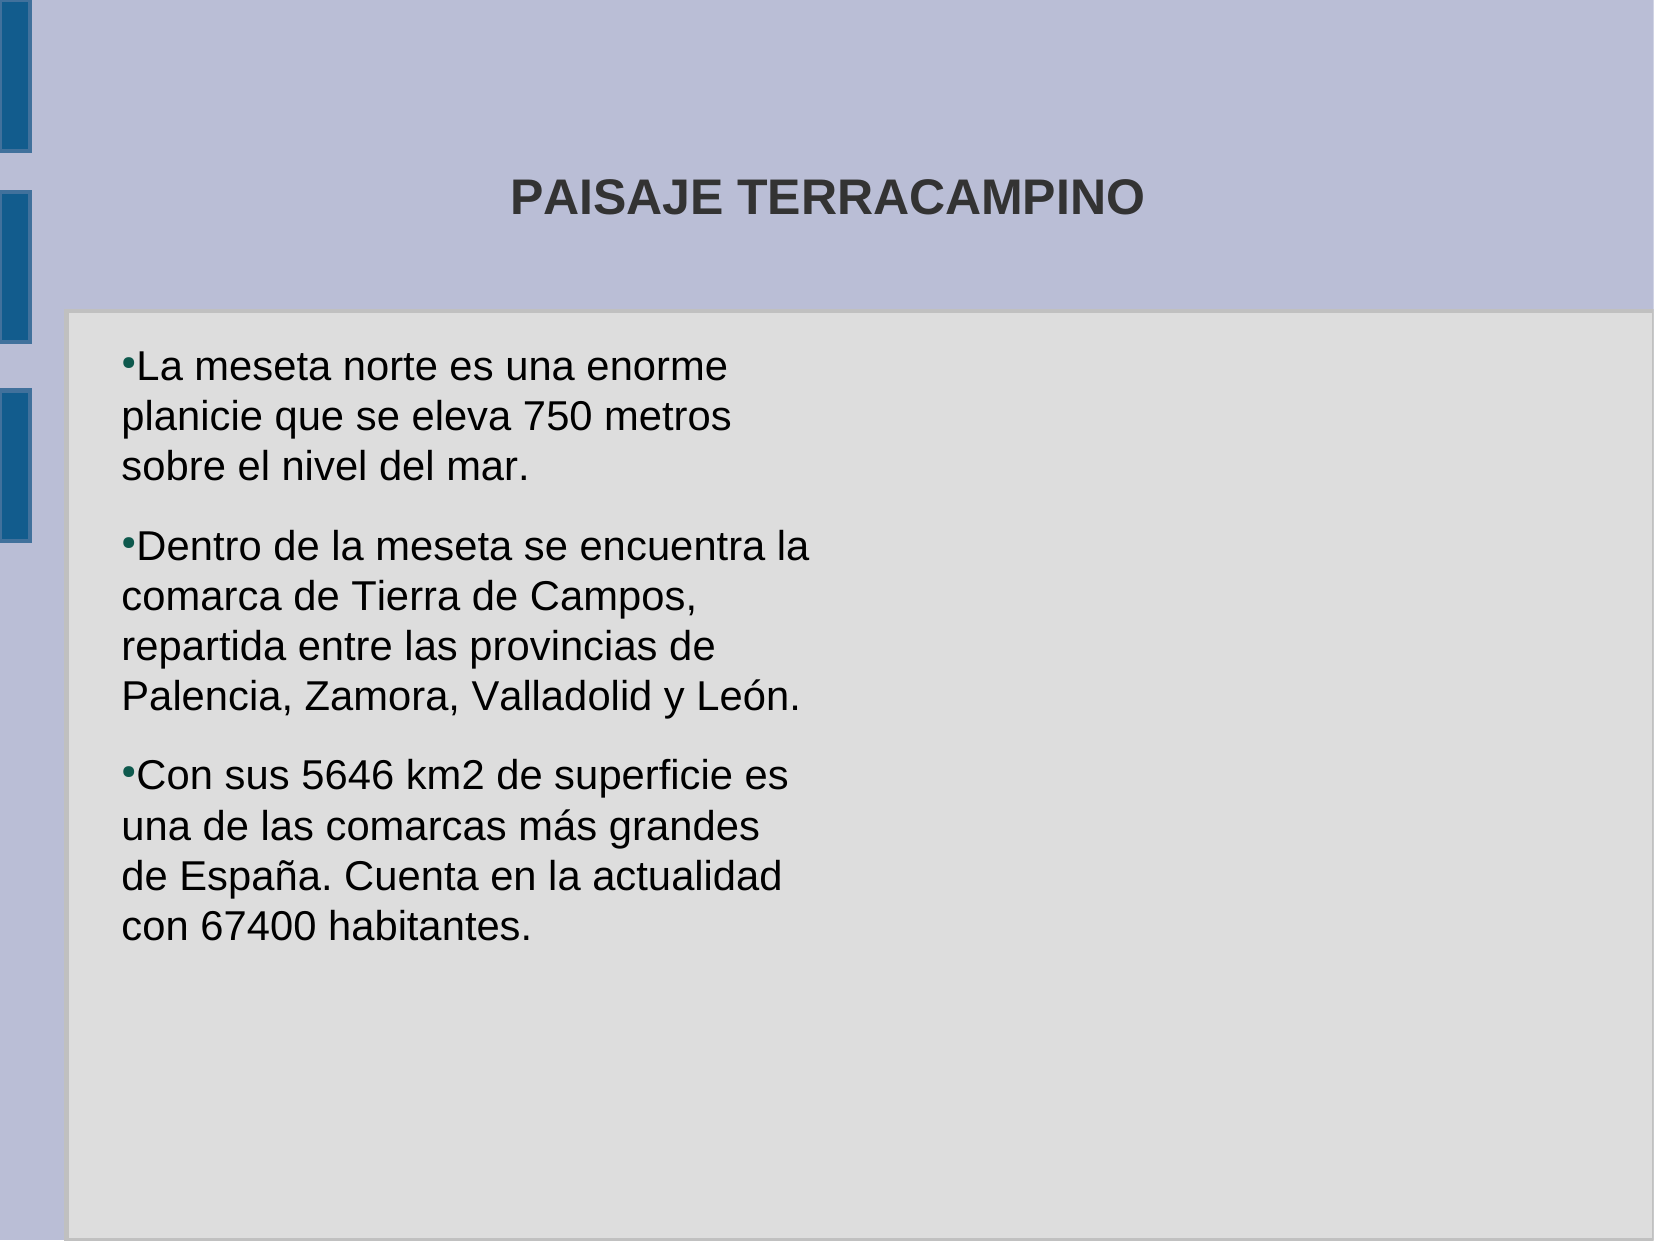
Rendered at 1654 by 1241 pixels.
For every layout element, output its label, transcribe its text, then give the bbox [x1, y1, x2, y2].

title PAISAJE TERRACAMPINO [121, 91, 1534, 299]
list La meseta norte es una enorme planicie que se eleva 750 metros sobre el nivel del mar. Dentro de la meseta se encuentra la comarca de Tierra de Campos, repartida entre las provincias de Palencia, Zamora, Valladolid y León. Con sus 5646 km2 de superficie es una de las comarcas más grandes de España. Cuenta en la actualidad con 67400 habitantes. [121, 338, 811, 1121]
